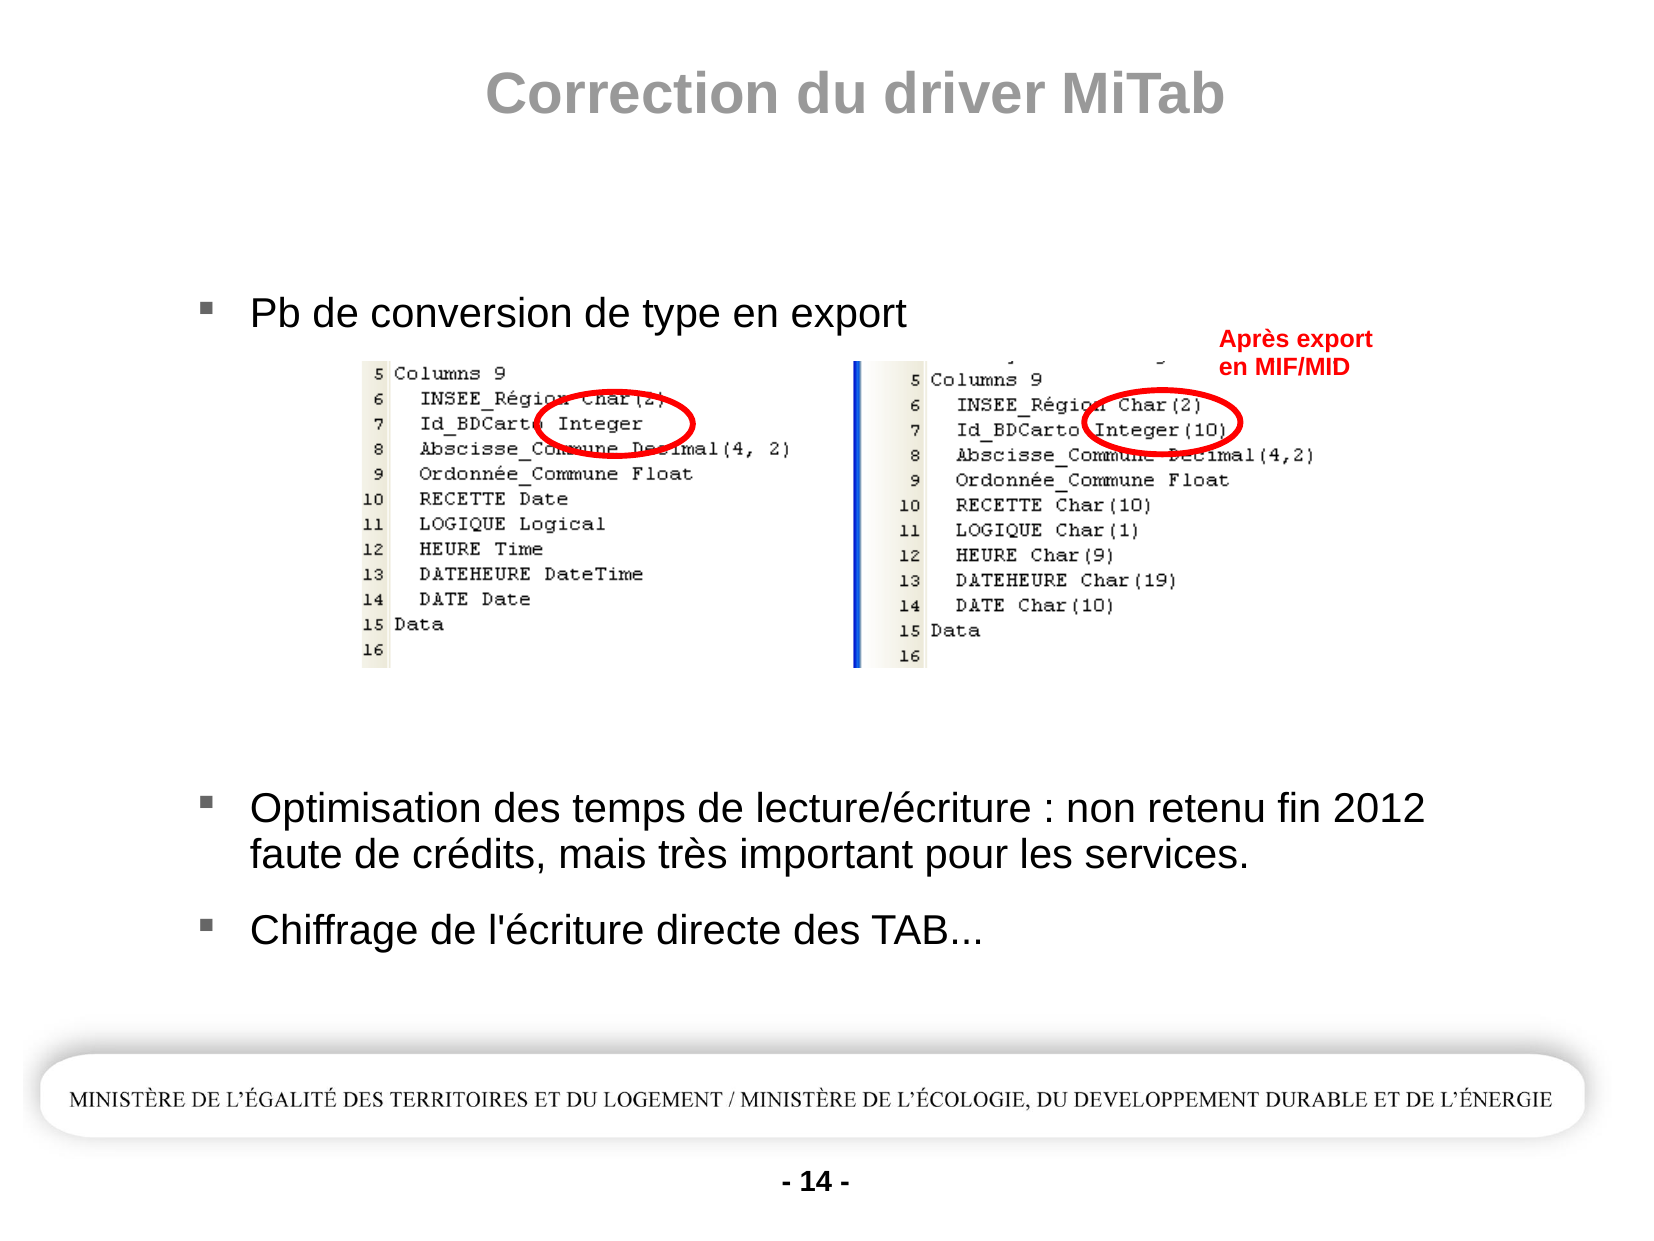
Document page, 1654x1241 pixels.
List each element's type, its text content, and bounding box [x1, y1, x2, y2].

text_box Correction du driver MiTab [181, 58, 1511, 127]
text_box Après export en MIF/MID [1203, 317, 1423, 391]
list Pb de conversion de type en export Optimisation des temps de lecture/écriture : non retenu fin 2012 faute de crédits, mais très important pour les services. Chiffrage de l'écriture directe des TAB... [179, 290, 1509, 1010]
picture [23, 1014, 1612, 1159]
picture [361, 361, 1362, 668]
picture [1088, 394, 1237, 451]
